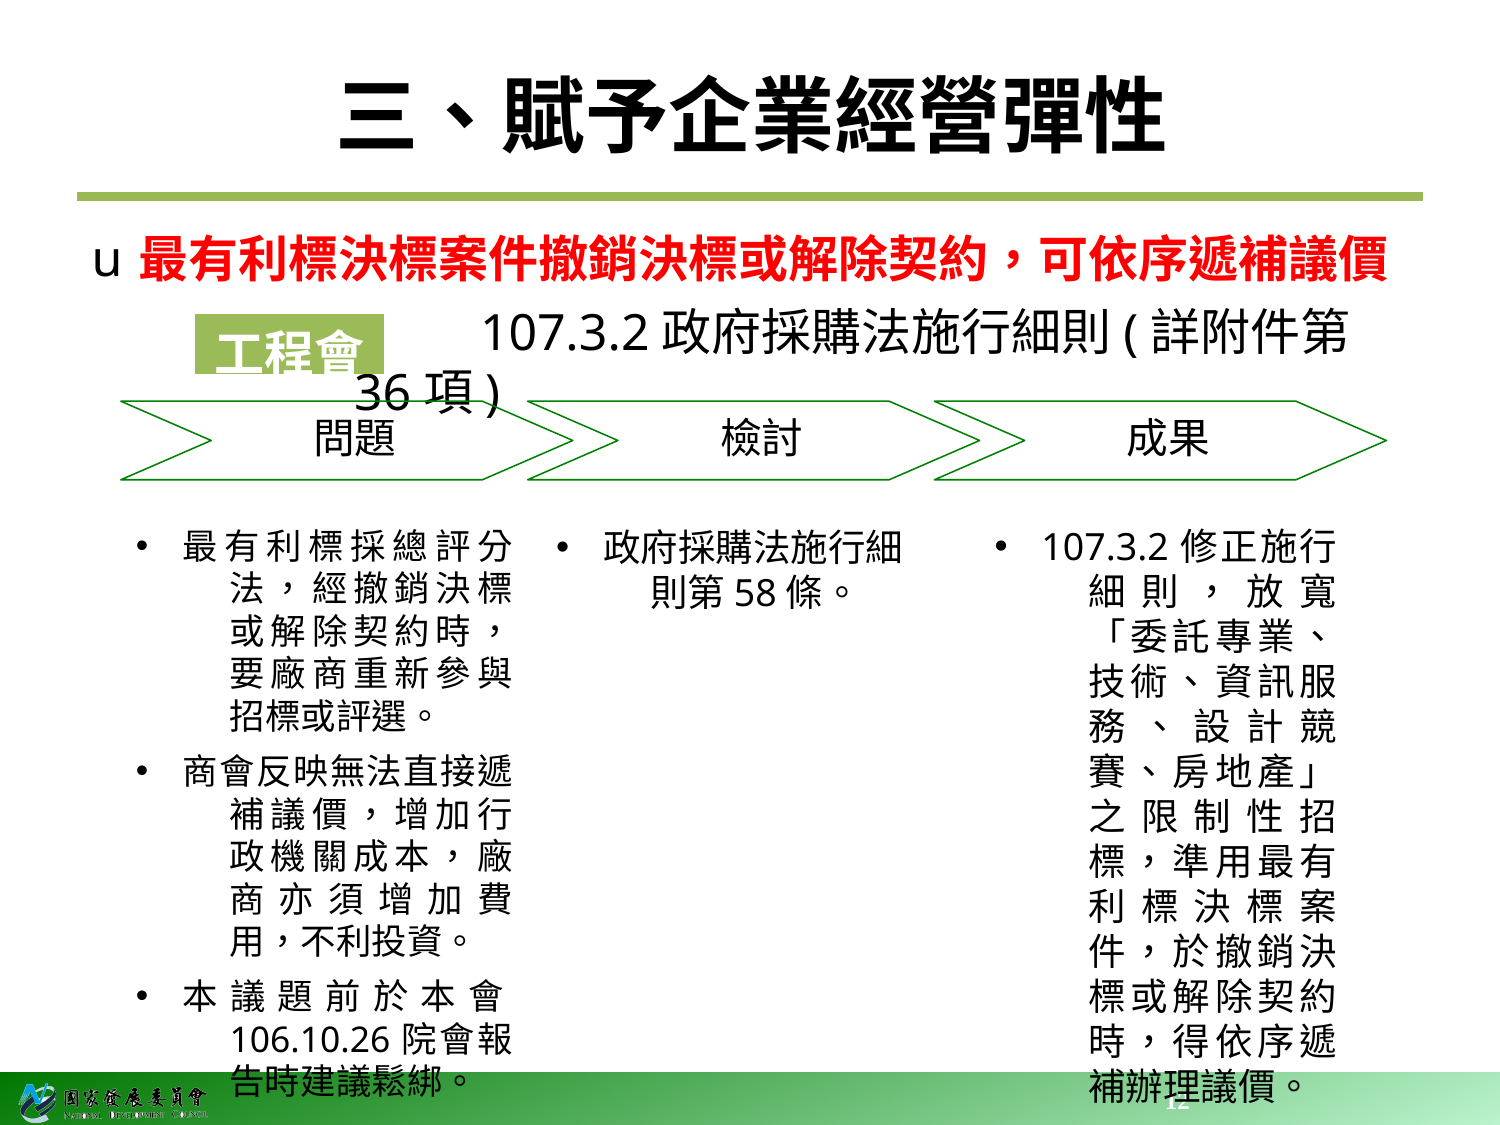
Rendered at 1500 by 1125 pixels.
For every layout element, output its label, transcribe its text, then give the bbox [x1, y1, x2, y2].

text_box 問題 [120, 401, 573, 480]
text_box 107.3.2修正施行細則，放寬「委託專業、技術、資訊服務、設計競賽、房地產」之限制性招標，準用最有利標決標案件，於撤銷決標或解除契約時，得依序遞補辦理議價。 [979, 515, 1353, 1031]
text_box 工程會 [195, 314, 384, 374]
text_box 成果 [934, 401, 1387, 480]
title 三、賦予企業經營彈性 [76, 19, 1427, 207]
text_box 最有利標決標案件撤銷決標或解除契約，可依序遞補議價 107.3.2政府採購法施行細則(詳附件第36項) [77, 220, 1423, 427]
text_box 政府採購法施行細則第58條。 [541, 516, 935, 623]
text_box 12 [1149, 1076, 1157, 1083]
text_box 12 [1149, 1069, 1500, 1125]
text_box 最有利標採總評分法，經撤銷決標或解除契約時，要廠商重新參與招標或評選。 商會反映無法直接遞補議價，增加行政機關成本，廠商亦須增加費用，不利投資。 本議題前於本會106.10.26院會報告時建議鬆綁。 [120, 516, 528, 1055]
text_box 檢討 [527, 401, 980, 480]
